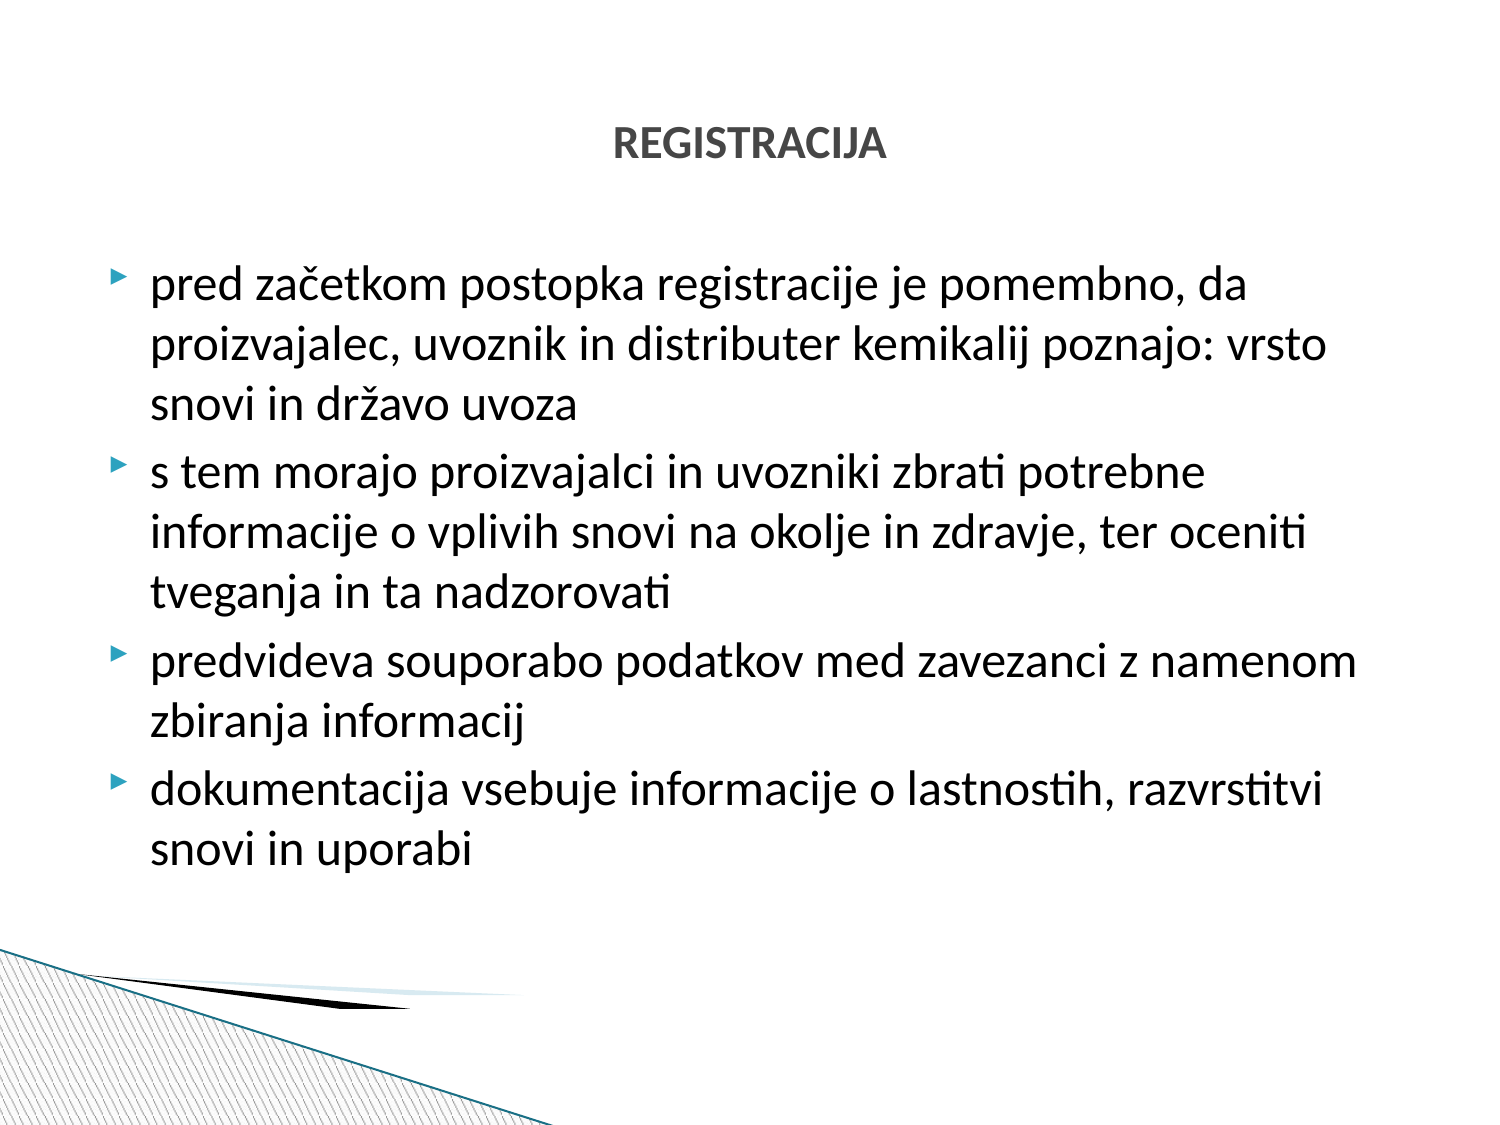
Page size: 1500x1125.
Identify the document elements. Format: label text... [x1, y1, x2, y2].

list pred začetkom postopka registracije je pomembno, da proizvajalec, uvoznik in distributer kemikalij poznajo: vrsto snovi in državo uvoza s tem morajo proizvajalci in uvozniki zbrati potrebne informacije o vplivih snovi na okolje in zdravje, ter oceniti tveganja in ta nadzorovati predvideva souporabo podatkov med zavezanci z namenom zbiranja informacij dokumentacija vsebuje informacije o lastnostih, razvrstitvi snovi in uporabi [75, 243, 1425, 986]
title REGISTRACIJA [75, 45, 1425, 233]
picture [0, 952, 543, 1125]
